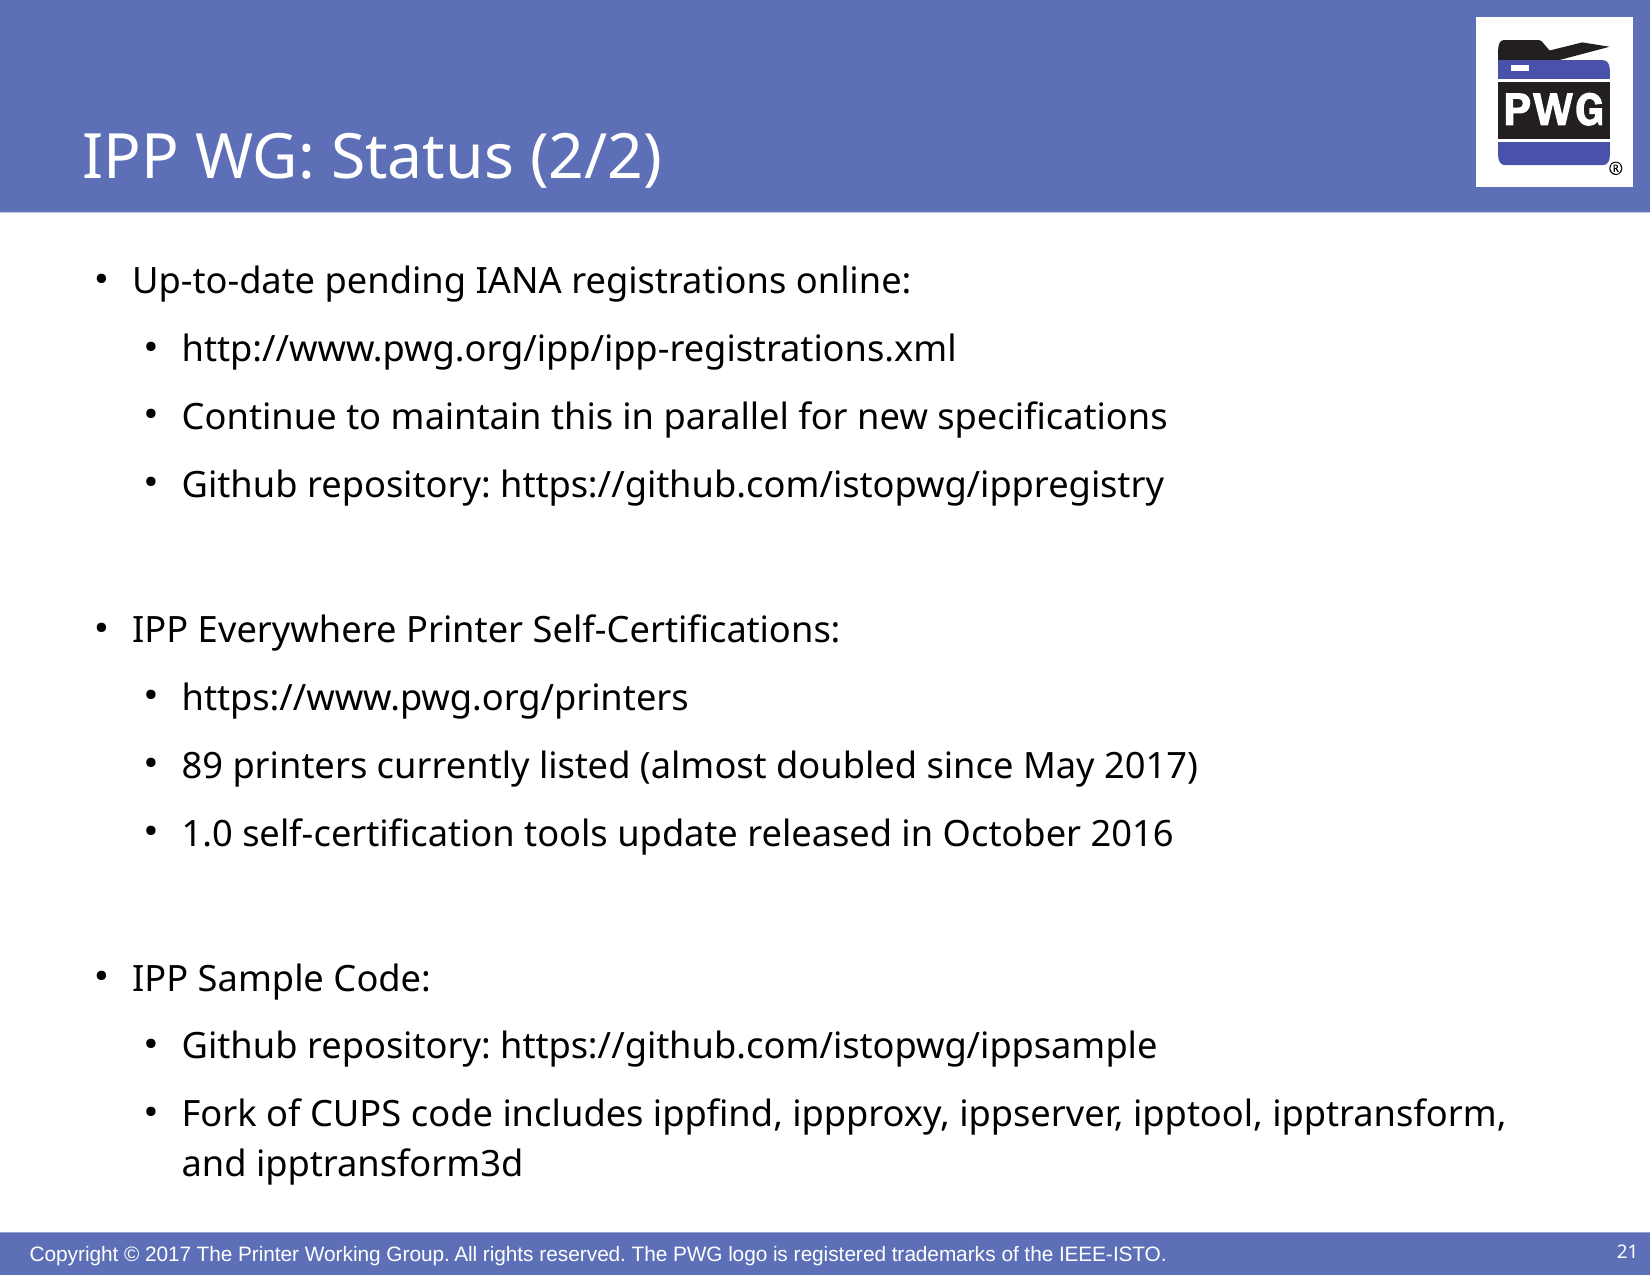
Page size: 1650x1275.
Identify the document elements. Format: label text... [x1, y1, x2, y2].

title IPP WG: Status (2/2) [82, 8, 1449, 198]
list Up-to-date pending IANA registrations online: http://www.pwg.org/ipp/ipp-registrations.xml Continue to maintain this in parallel for new specifications Github repository: https://github.com/istopwg/ippregistry IPP Everywhere Printer Self-Certifications: https://www.pwg.org/printers 89 printers currently listed (almost doubled since May 2017) 1.0 self-certification tools update released in October 2016 IPP Sample Code: Github repository: https://github.com/istopwg/ippsample Fork of CUPS code includes ippfind, ippproxy, ippserver, ipptool, ipptransform, and ipptransform3d [82, 254, 1568, 1201]
